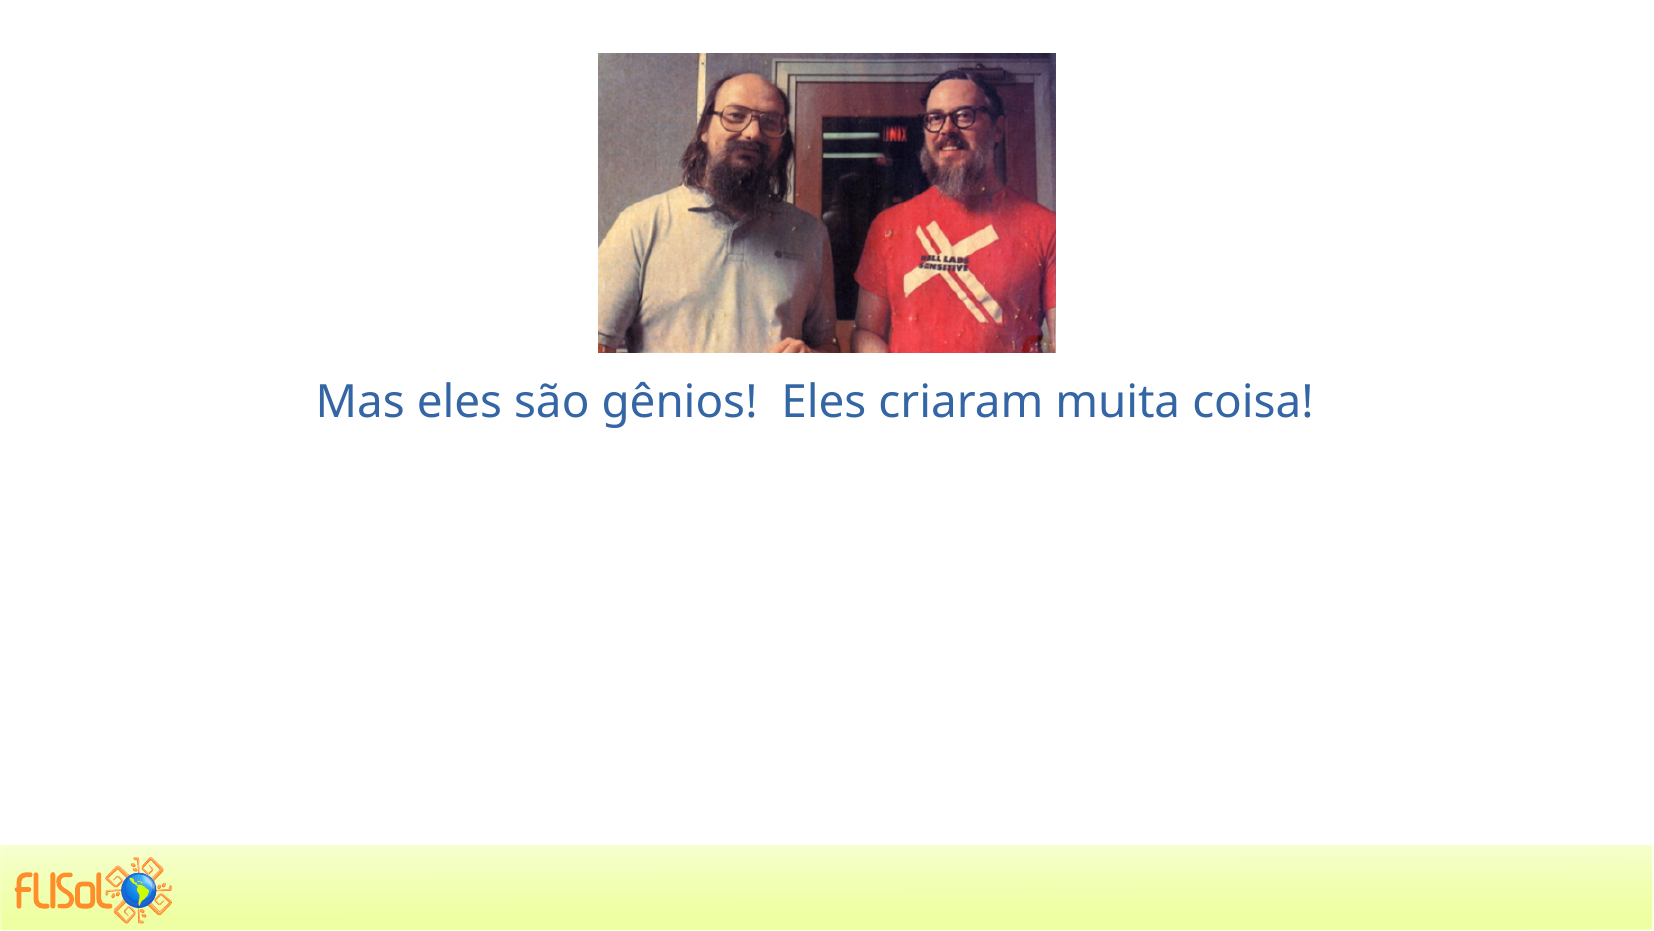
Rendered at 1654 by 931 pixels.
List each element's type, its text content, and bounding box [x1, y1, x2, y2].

picture [598, 53, 1056, 353]
text_box Mas eles são gênios! Eles criaram muita coisa! [29, 366, 1625, 434]
text_box [0, 844, 1654, 931]
